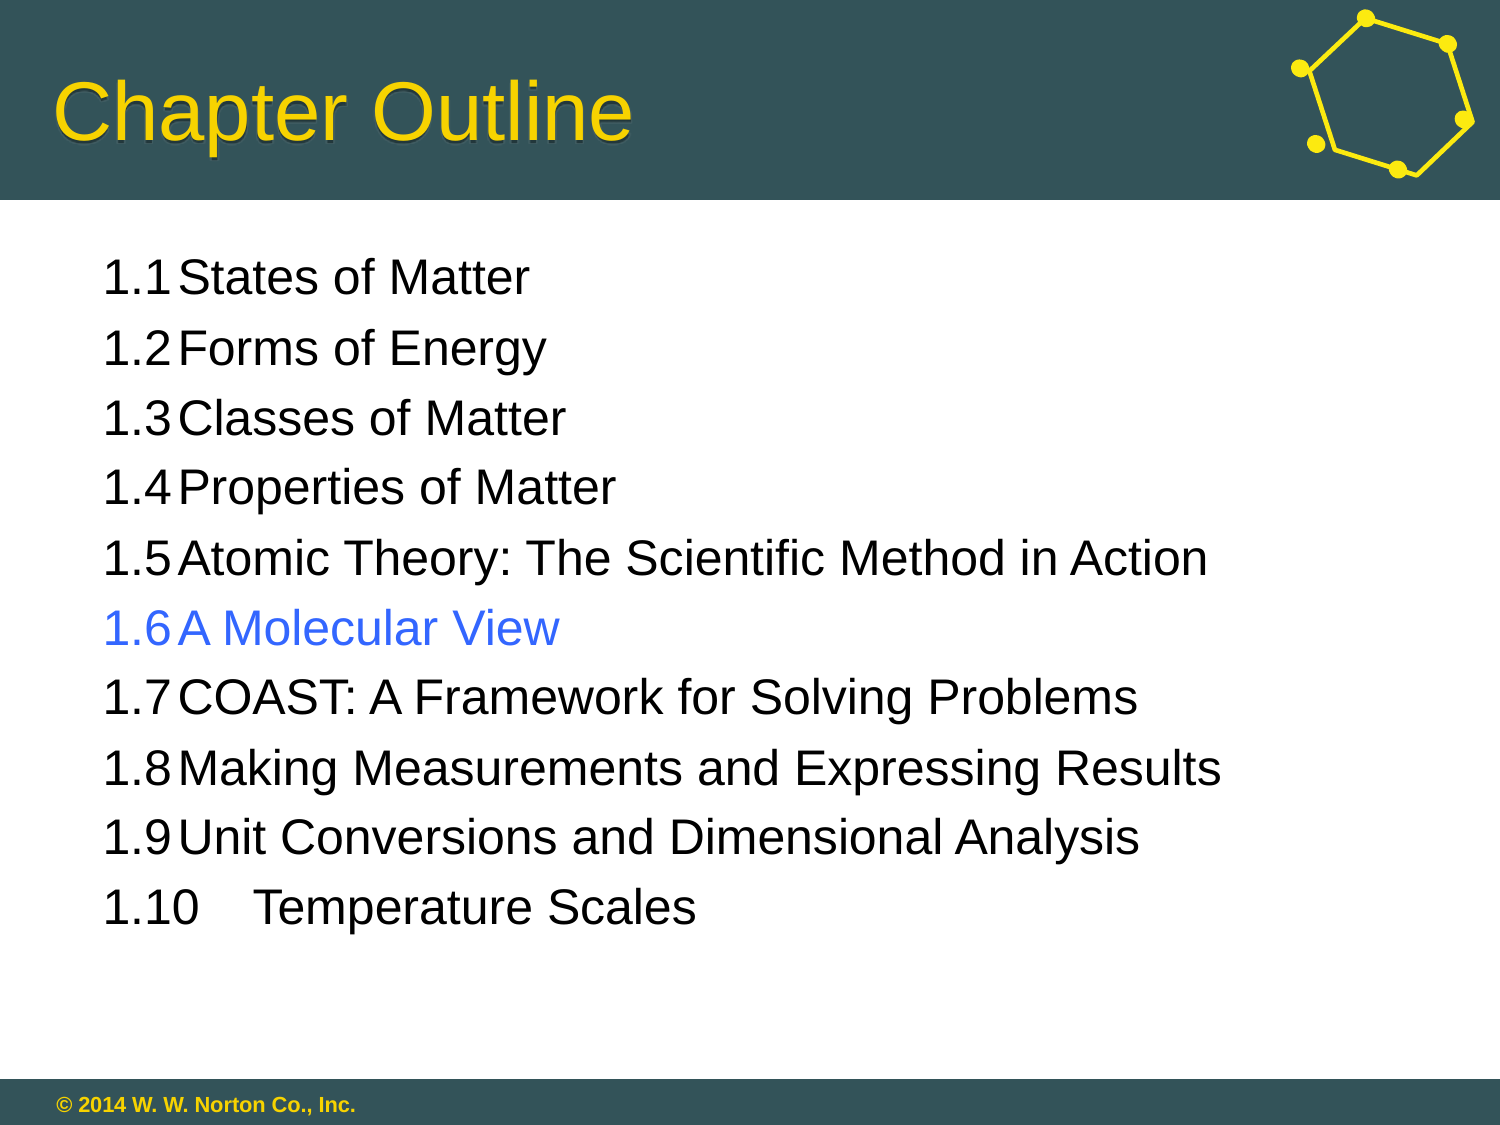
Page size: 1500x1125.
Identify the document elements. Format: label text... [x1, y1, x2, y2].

list 1.1 States of Matter 1.2 Forms of Energy 1.3 Classes of Matter 1.4 Properties of Matter 1.5 Atomic Theory: The Scientific Method in Action 1.6 A Molecular View 1.7 COAST: A Framework for Solving Problems 1.8 Making Measurements and Expressing Results 1.9 Unit Conversions and Dimensional Analysis 1.10 Temperature Scales [87, 237, 1425, 1013]
title Chapter Outline [37, 19, 1225, 195]
